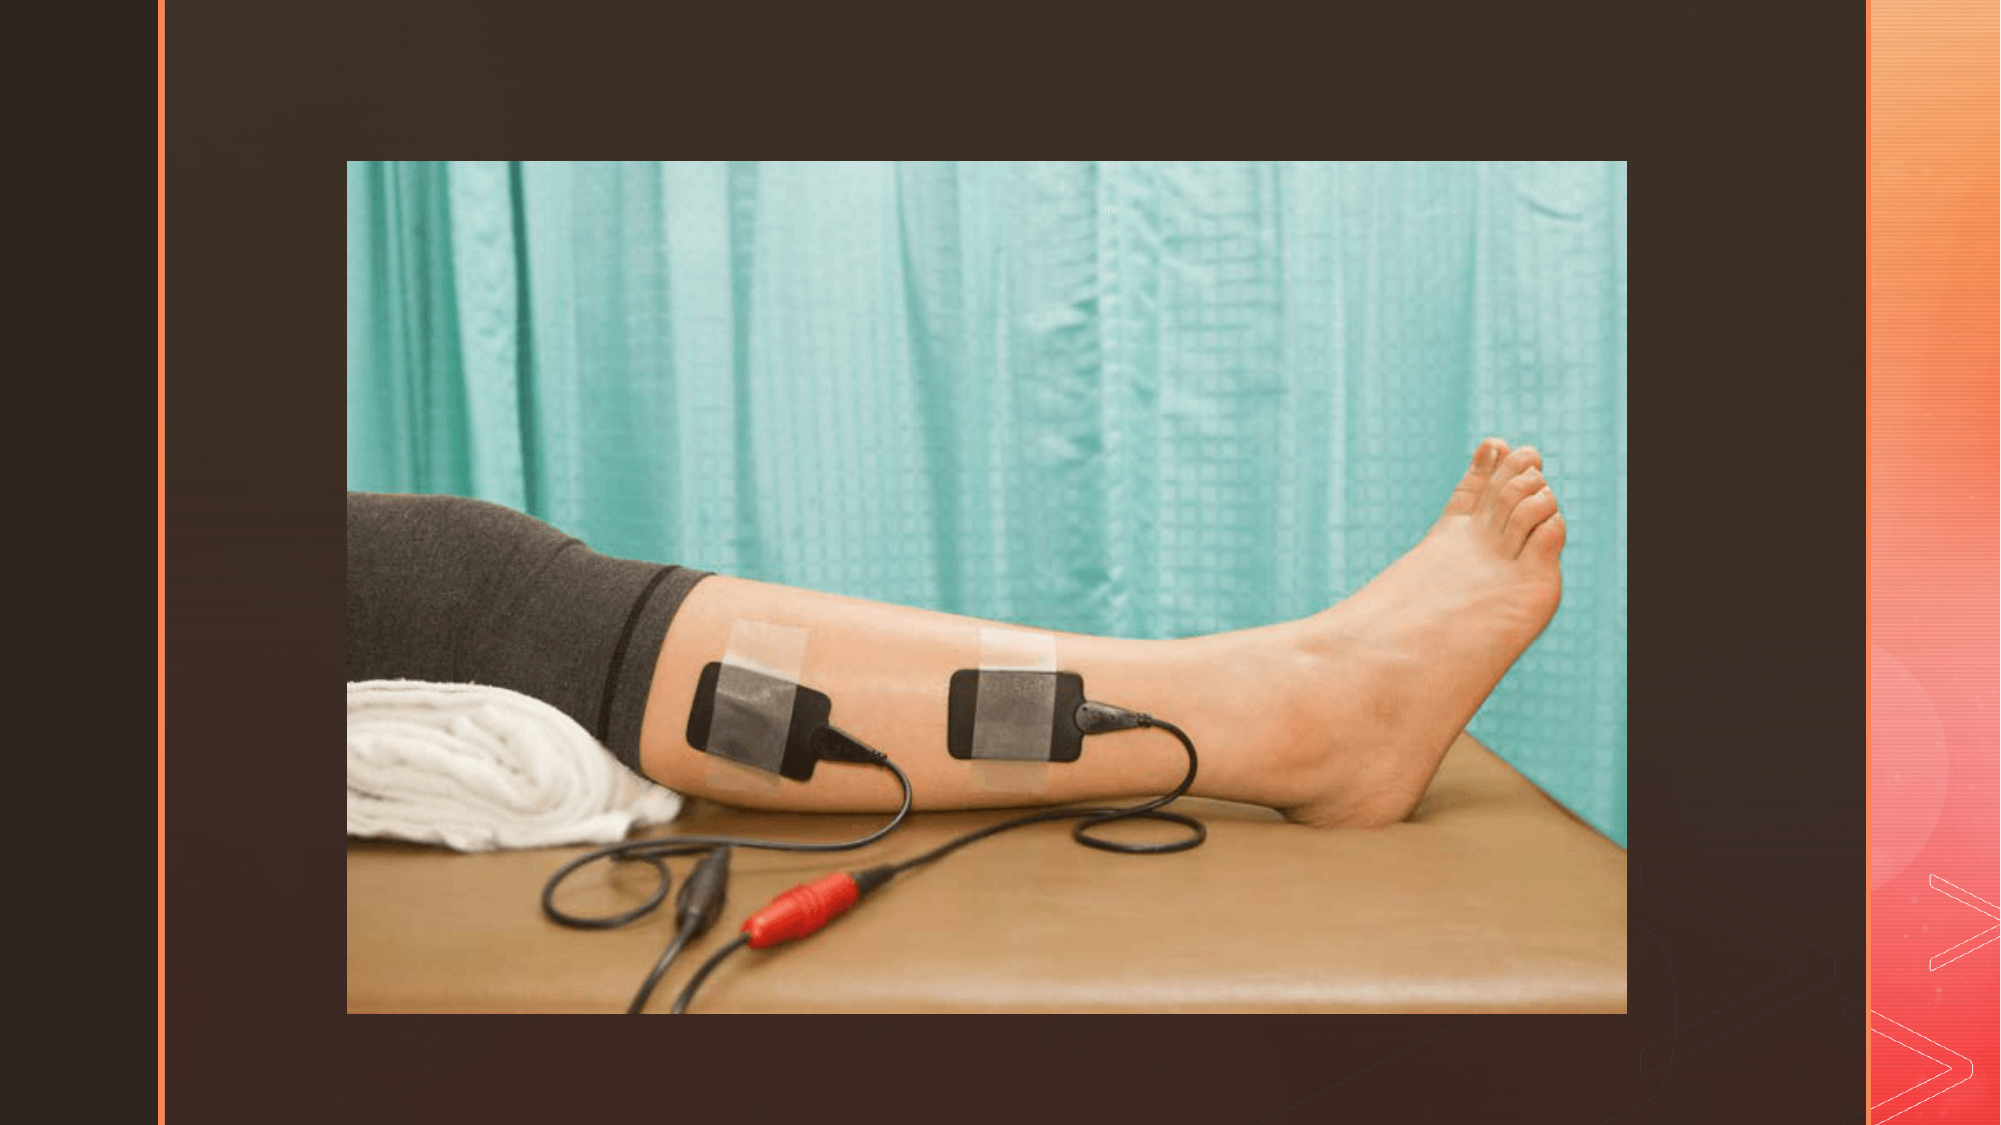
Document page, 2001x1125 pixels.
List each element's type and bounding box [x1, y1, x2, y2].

picture [347, 161, 1627, 1014]
